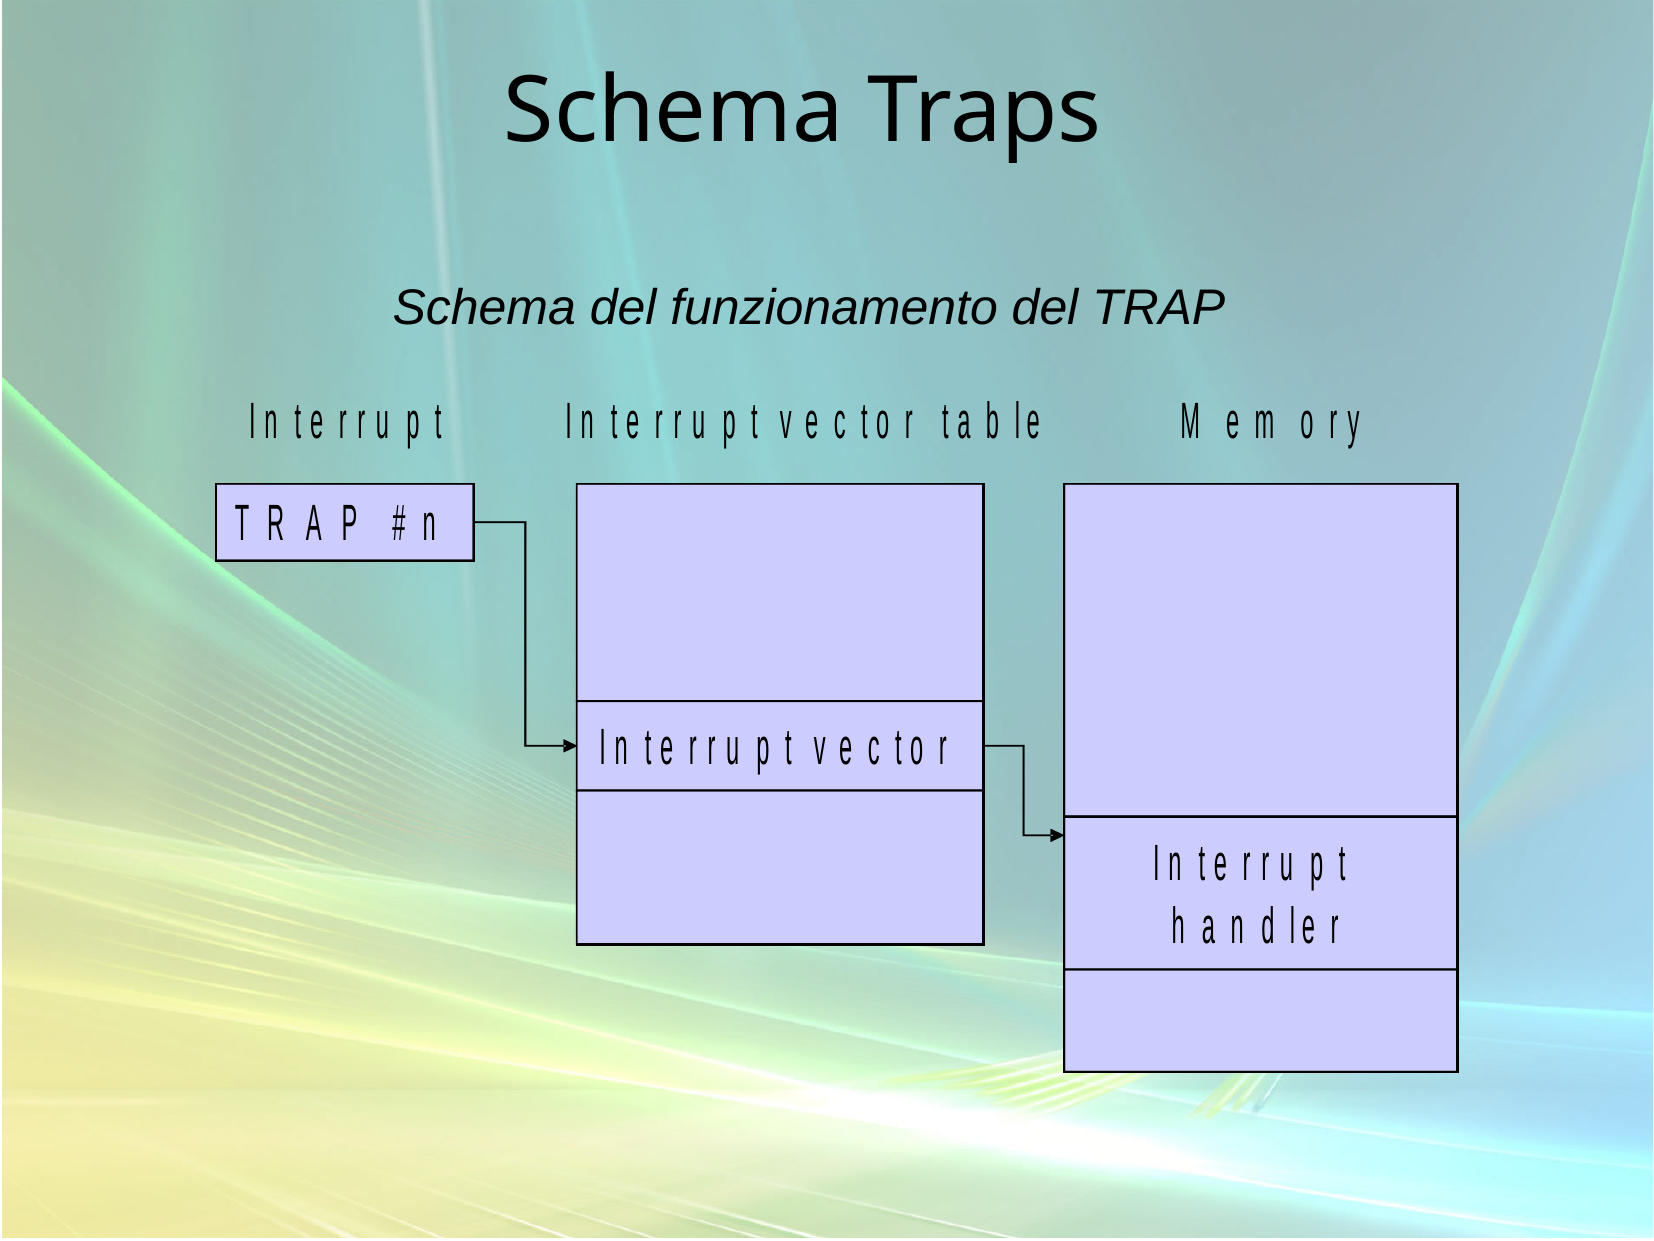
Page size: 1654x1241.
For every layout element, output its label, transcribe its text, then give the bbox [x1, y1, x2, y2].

title Schema Traps [82, 2, 1571, 210]
text_box Schema del funzionamento del TRAP [377, 271, 1323, 342]
picture [2, 0, 1654, 1238]
